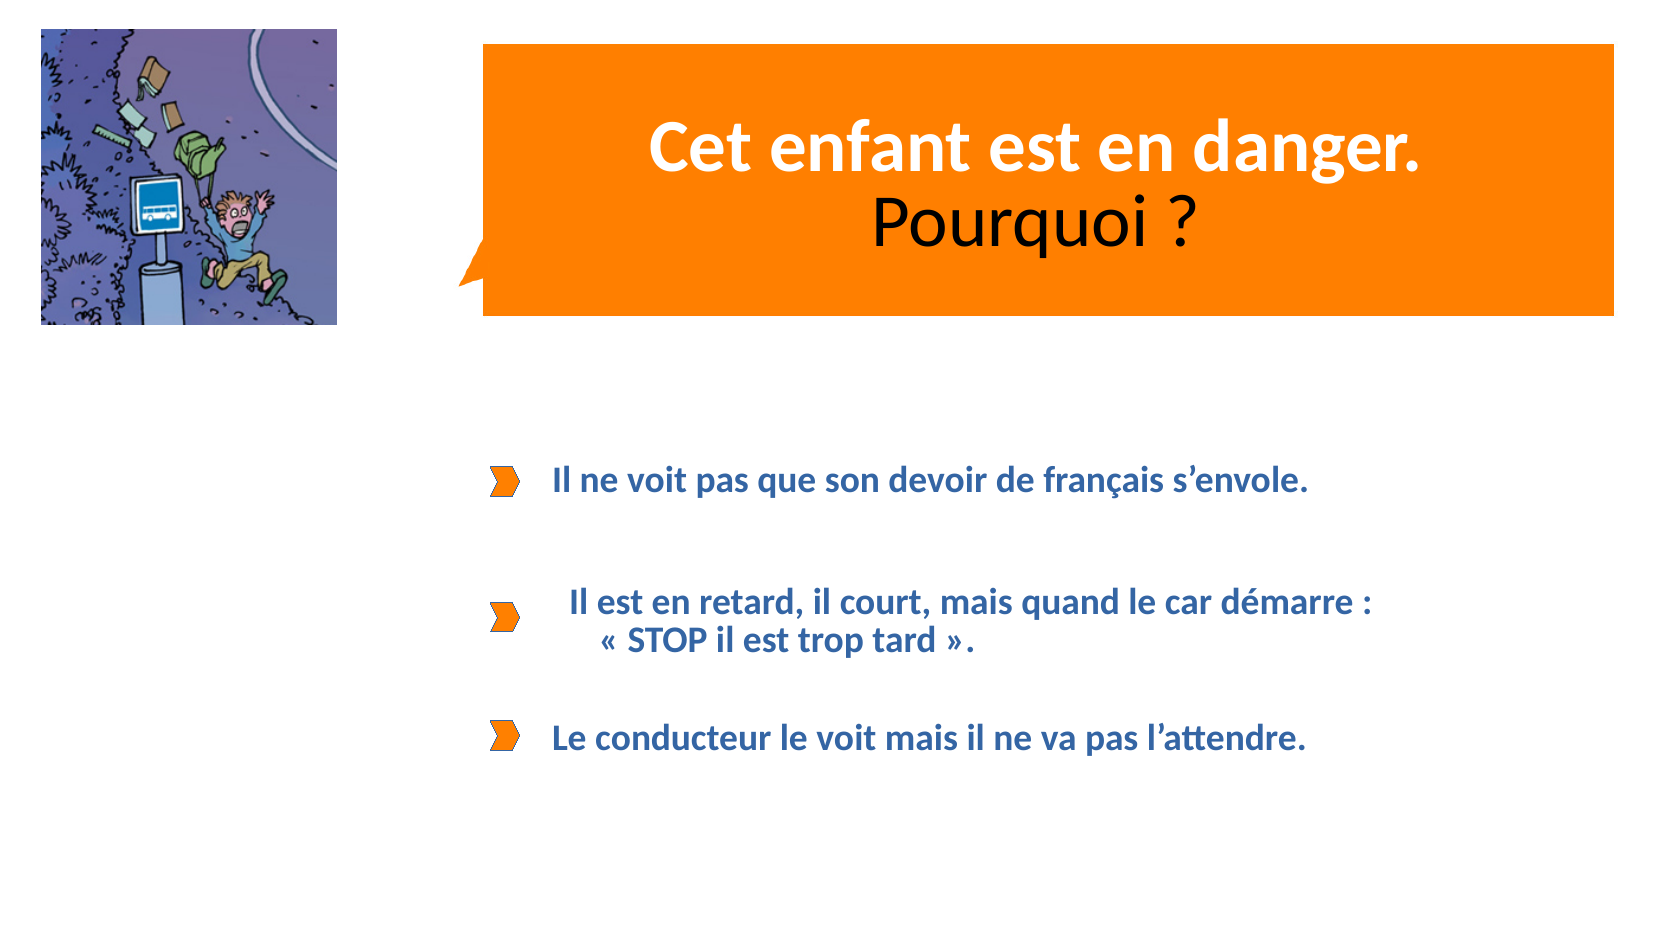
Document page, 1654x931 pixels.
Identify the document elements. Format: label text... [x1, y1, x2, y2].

text_box [490, 466, 520, 497]
text_box Le conducteur le voit mais il ne va pas l’attendre. [537, 714, 1371, 768]
text_box Cet enfant est en danger. Pourquoi ? [481, 107, 1592, 273]
text_box Il est en retard, il court, mais quand le car démarre : « STOP il est trop tard ». [537, 578, 1430, 670]
text_box Il ne voit pas que son devoir de français s’envole. [537, 456, 1430, 510]
text_box [490, 602, 520, 632]
picture [5, 0, 1654, 345]
text_box [490, 720, 520, 751]
